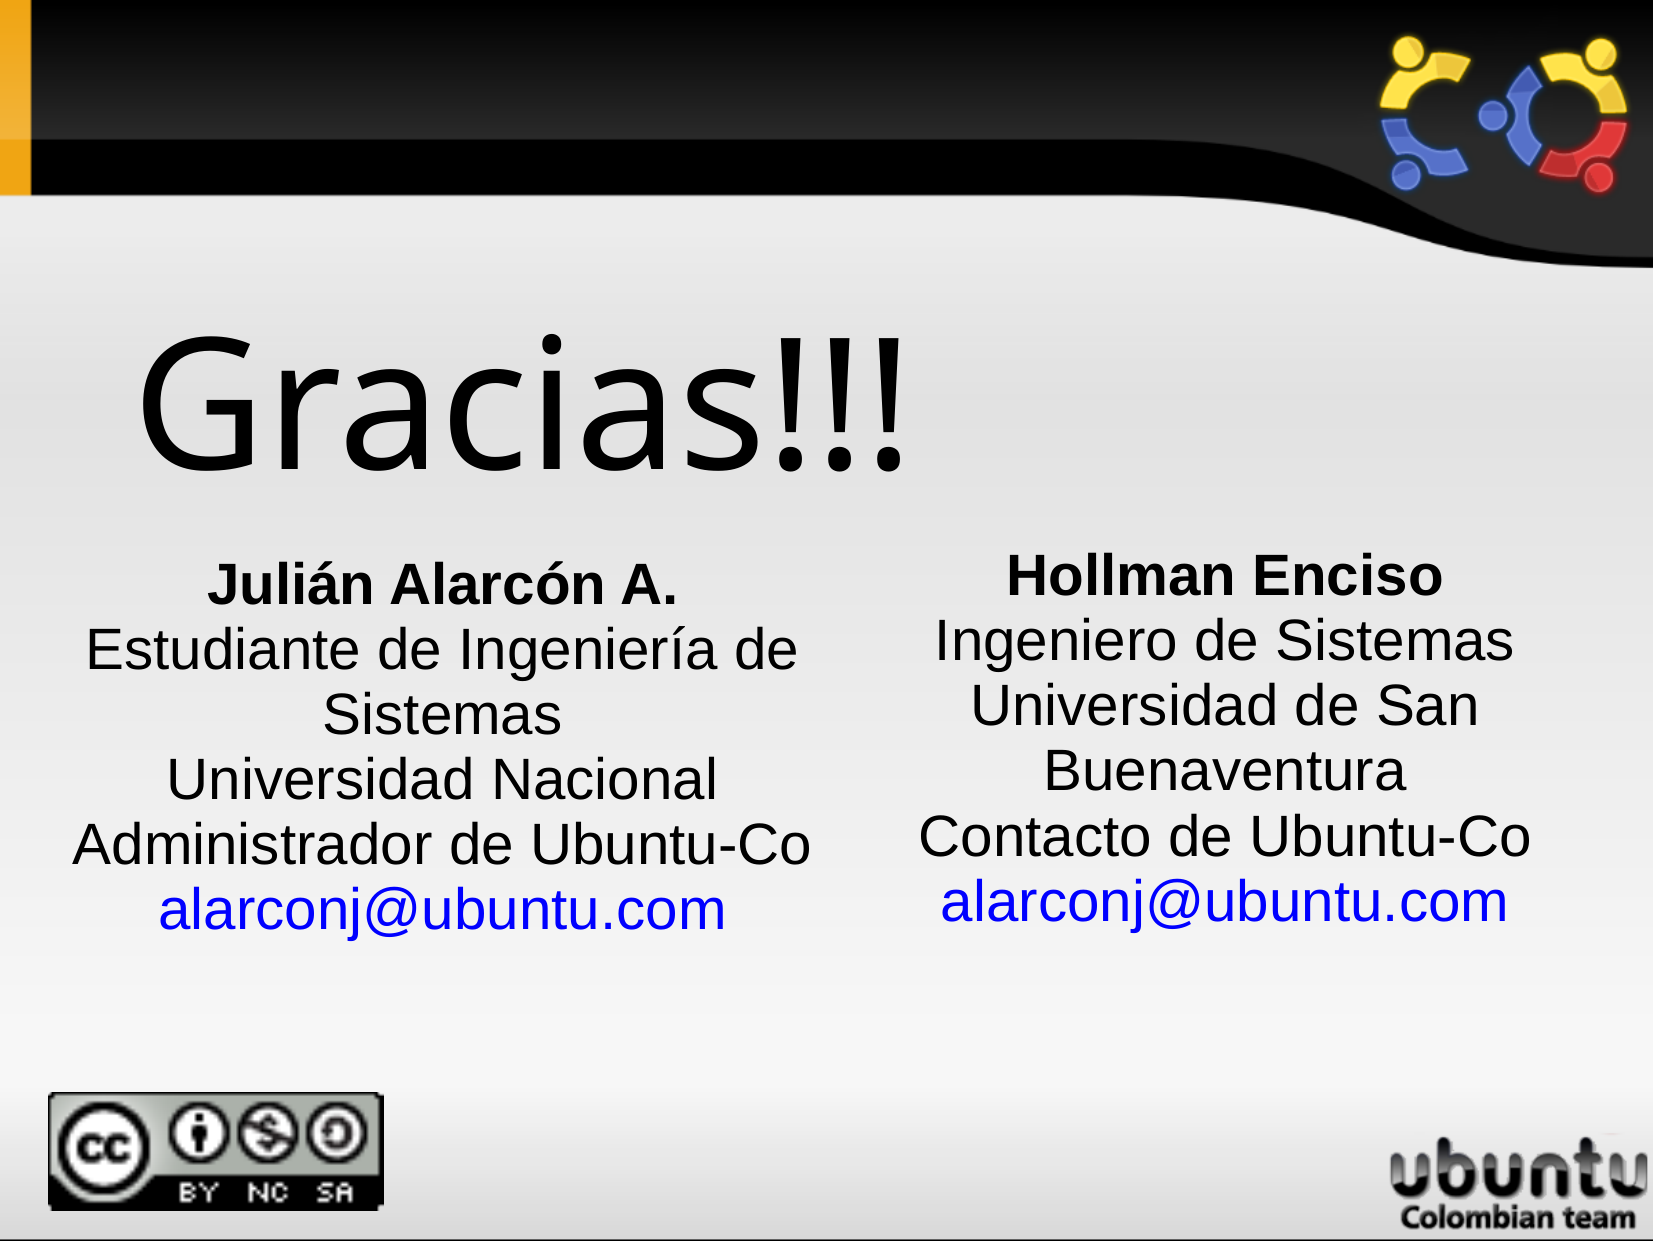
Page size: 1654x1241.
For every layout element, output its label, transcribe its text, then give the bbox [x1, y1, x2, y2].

picture [0, 0, 1653, 1241]
text_box Hollman Enciso Ingeniero de Sistemas Universidad de San Buenaventura Contacto de Ubuntu-Co alarconj@ubuntu.com [885, 531, 1565, 945]
subtitle Julián Alarcón A. Estudiante de Ingeniería de Sistemas Universidad Nacional Administrador de Ubuntu-Co alarconj@ubuntu.com [59, 540, 827, 954]
text_box Gracias!!! [118, 265, 1152, 523]
